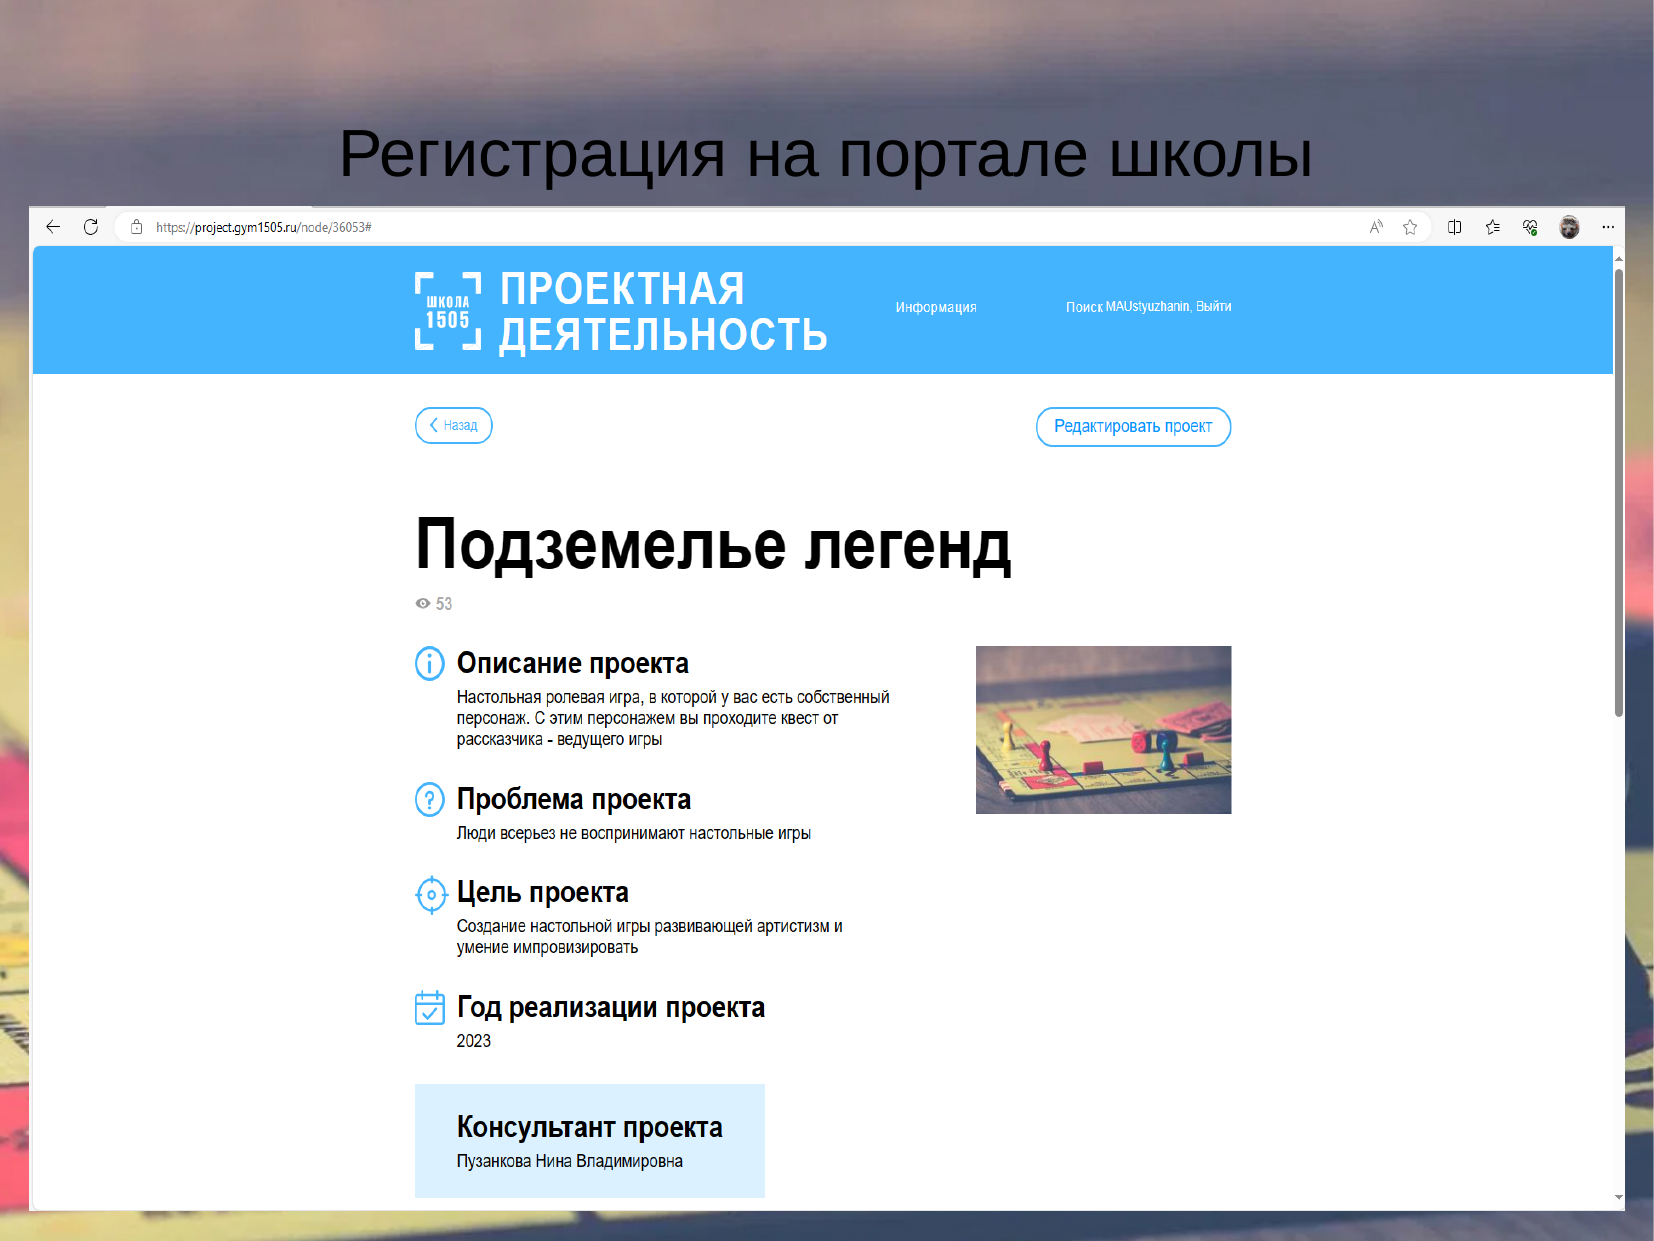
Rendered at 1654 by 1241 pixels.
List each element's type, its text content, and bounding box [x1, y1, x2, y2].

picture [29, 206, 1625, 1211]
text_box [0, 0, 1654, 1241]
title Регистрация на портале школы [82, 49, 1571, 206]
